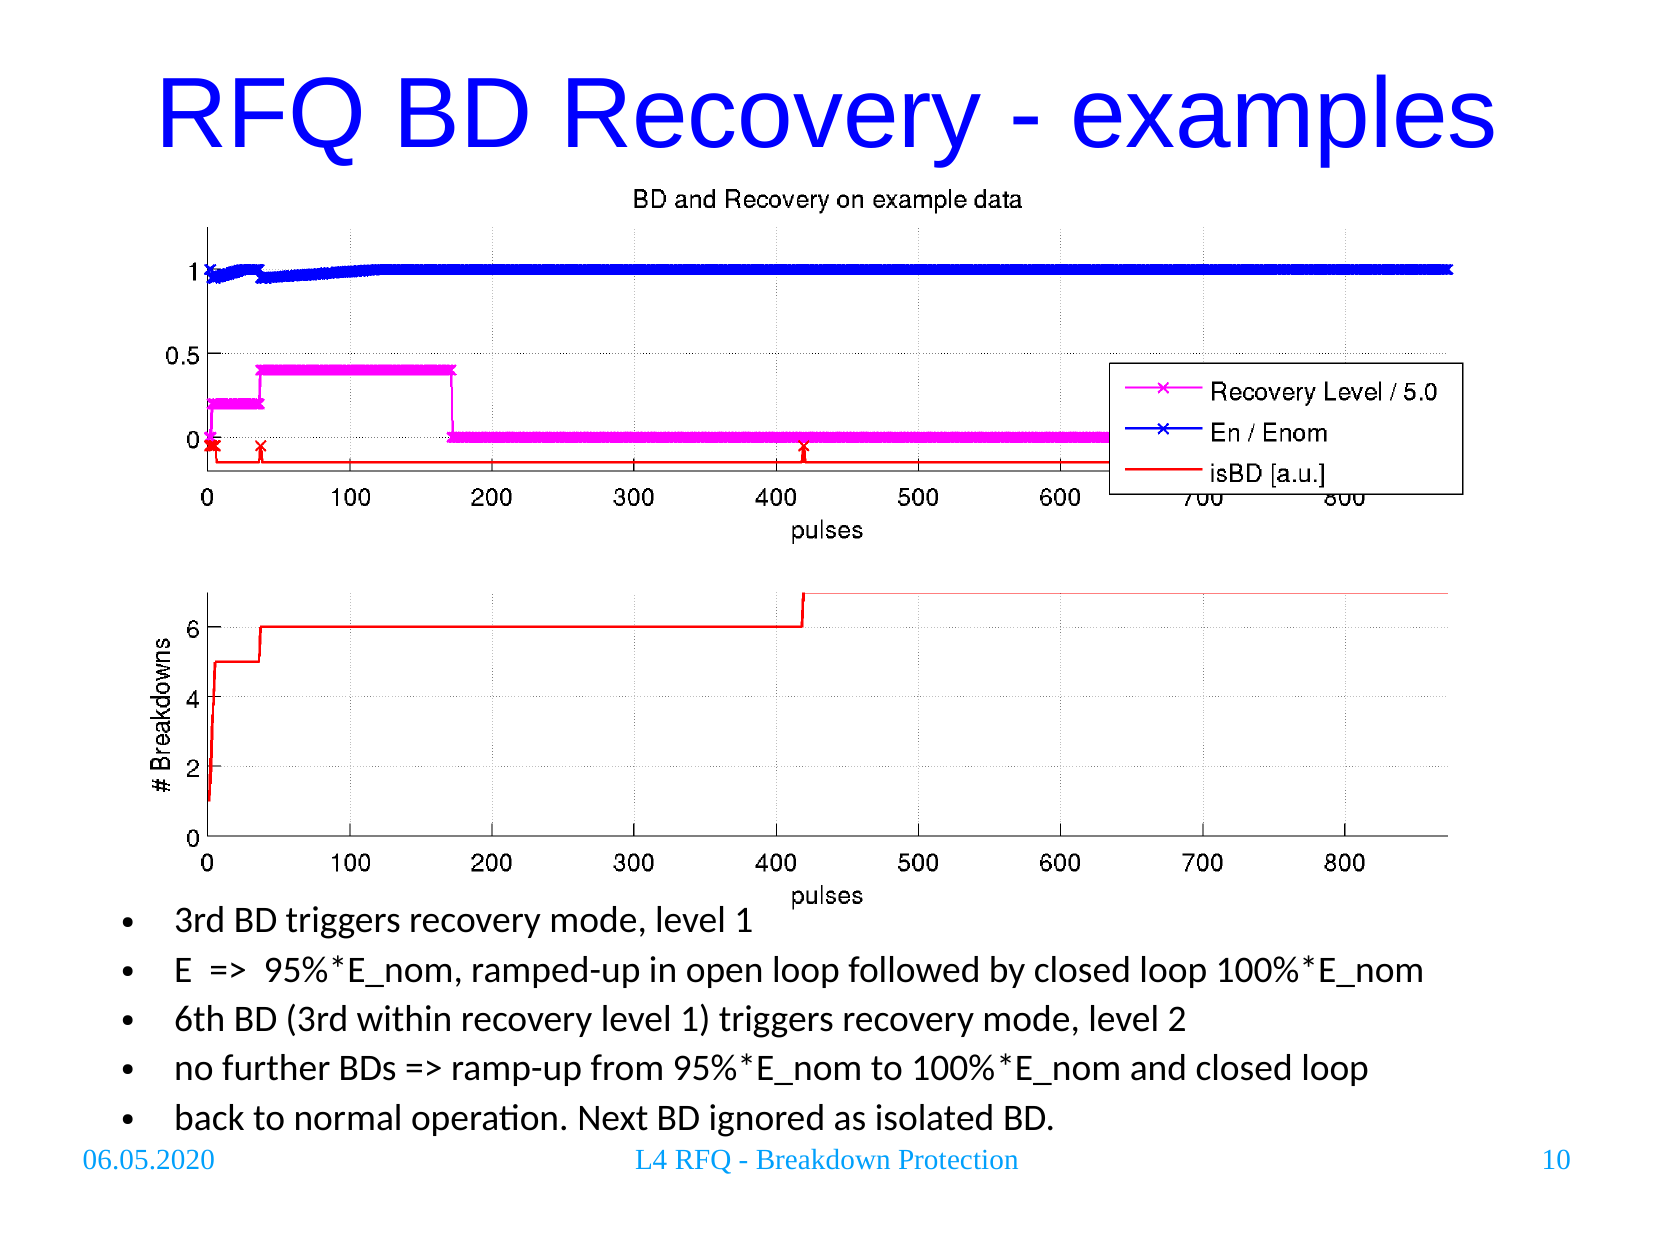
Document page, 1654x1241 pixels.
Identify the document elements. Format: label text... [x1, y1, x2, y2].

title RFQ BD Recovery - examples [82, 49, 1571, 178]
text_box 3rd BD triggers recovery mode, level 1 E => 95%*E_nom, ramped-up in open loop followed by closed loop 100%*E_nom 6th BD (3rd within recovery level 1) triggers recovery mode, level 2 no further BDs => ramp-up from 95%*E_nom to 100%*E_nom and closed loop back to normal operation. Next BD ignored as isolated BD. [88, 891, 1542, 1147]
picture [0, 158, 1599, 928]
